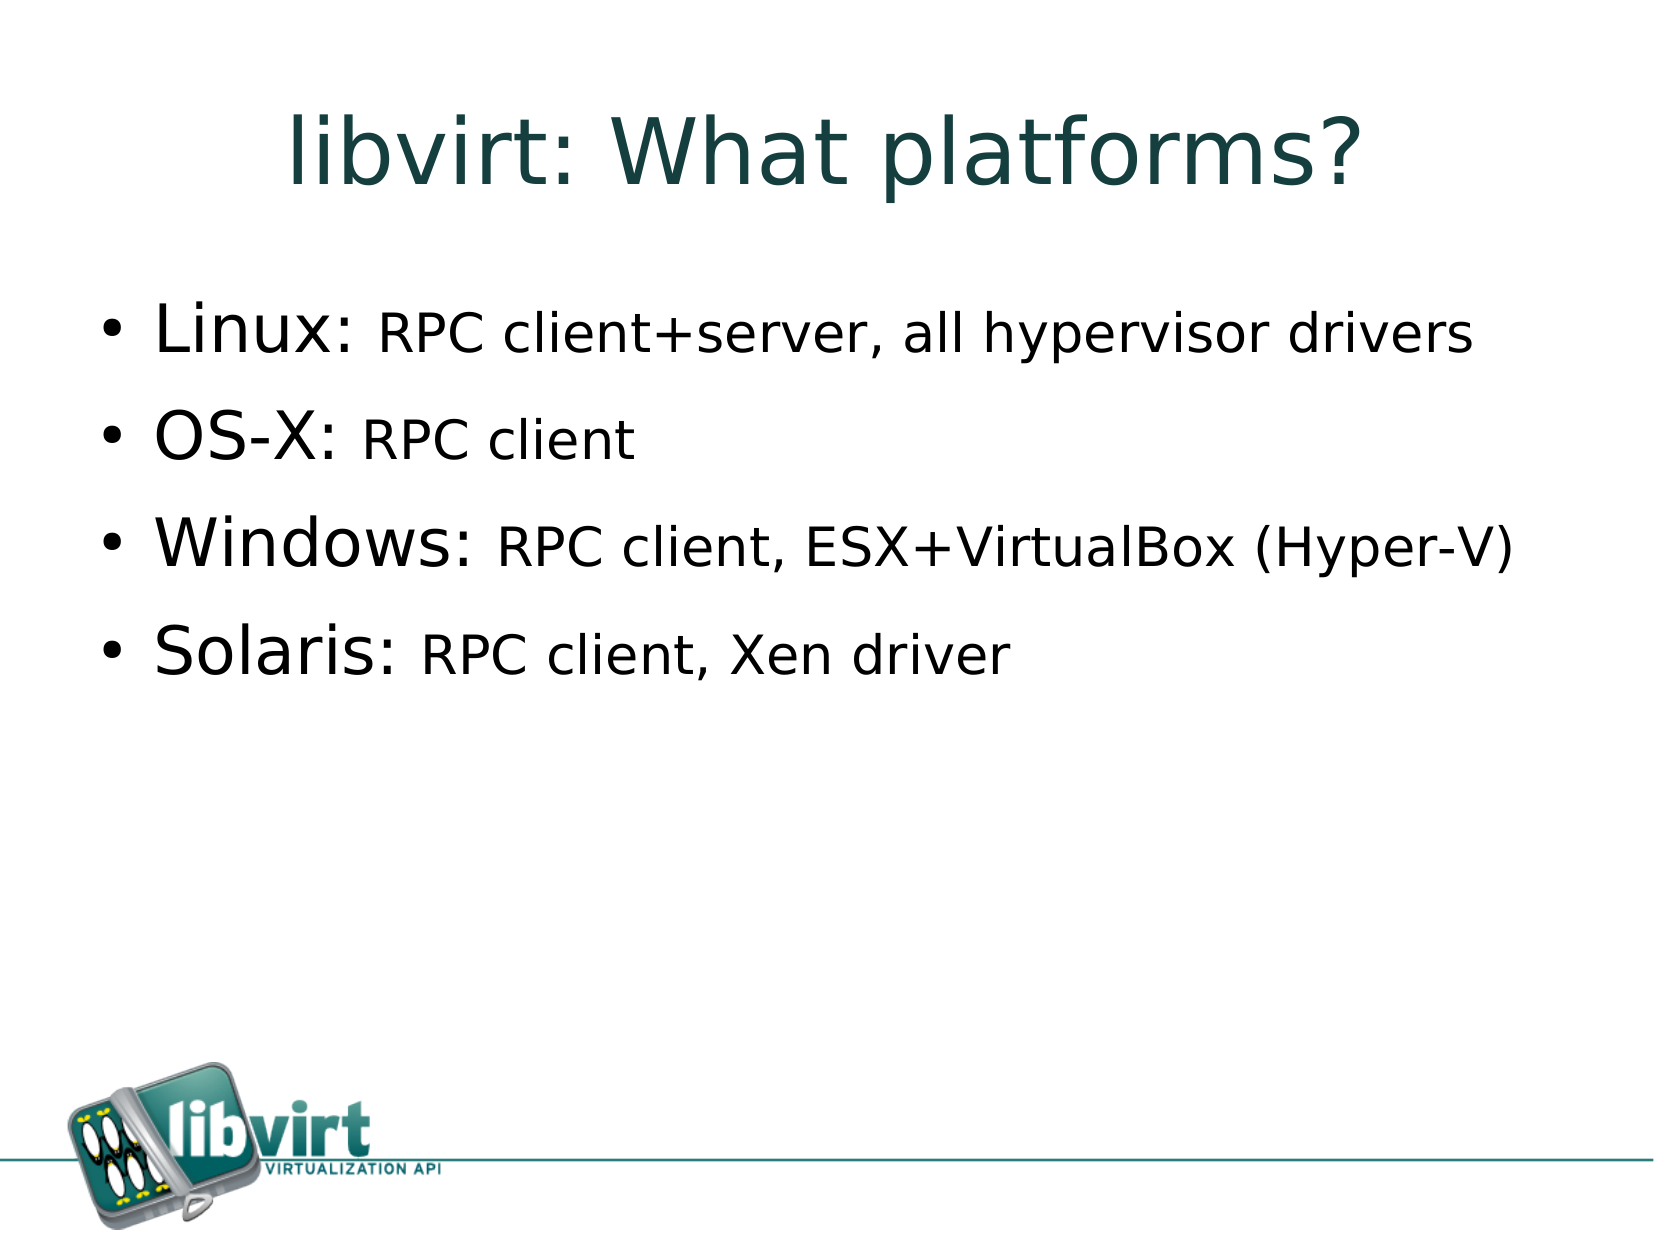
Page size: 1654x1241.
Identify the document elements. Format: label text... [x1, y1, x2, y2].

title libvirt: What platforms? [82, 49, 1571, 257]
picture [0, 1062, 1654, 1230]
list Linux: RPC client+server, all hypervisor drivers OS-X: RPC client Windows: RPC client, ESX+VirtualBox (Hyper-V) Solaris: RPC client, Xen driver [82, 290, 1571, 1062]
